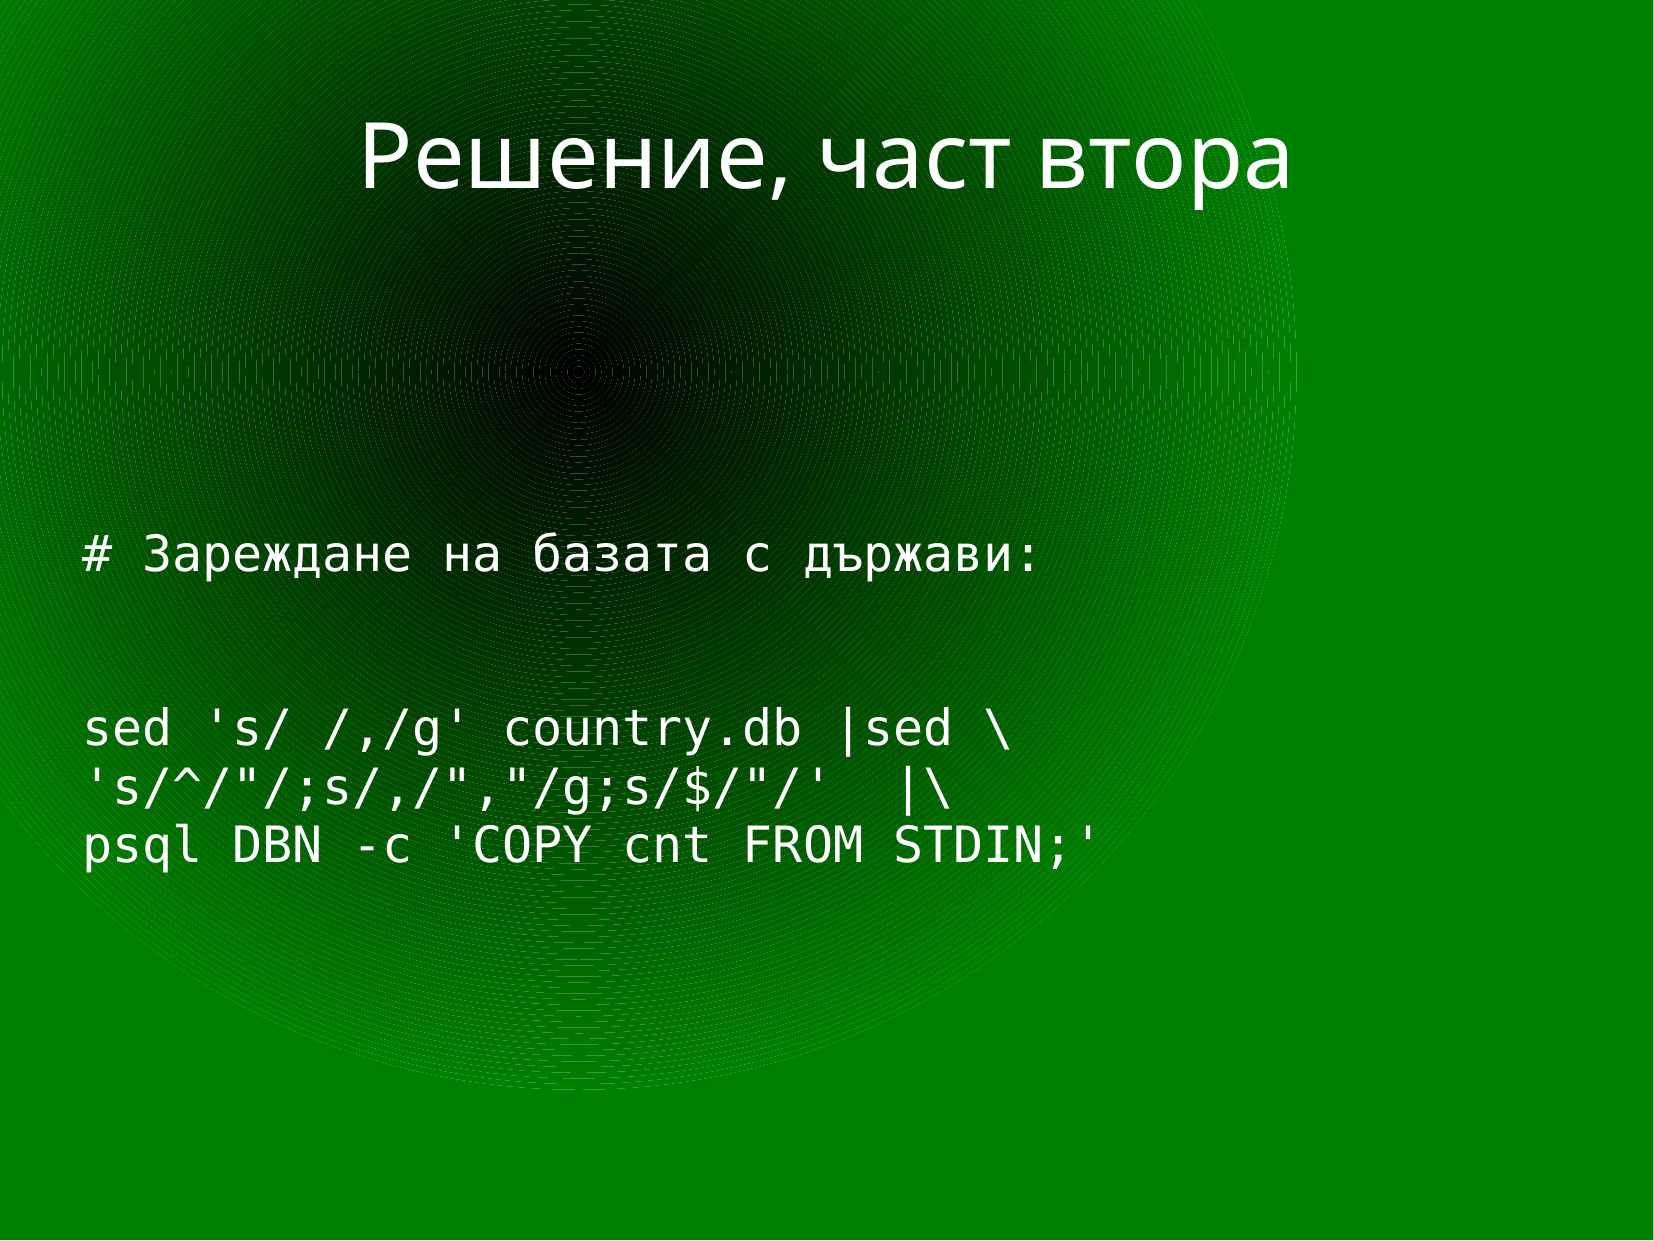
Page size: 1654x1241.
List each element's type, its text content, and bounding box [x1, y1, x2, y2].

subtitle # Зареждане на базата с държави: sed 's/ /,/g' country.db |sed \ 's/^/"/;s/,/","/g;s/$/"/' |\ psql DBN -c 'COPY cnt FROM STDIN;' [82, 290, 1571, 1109]
title Решение, част втора [82, 49, 1571, 257]
